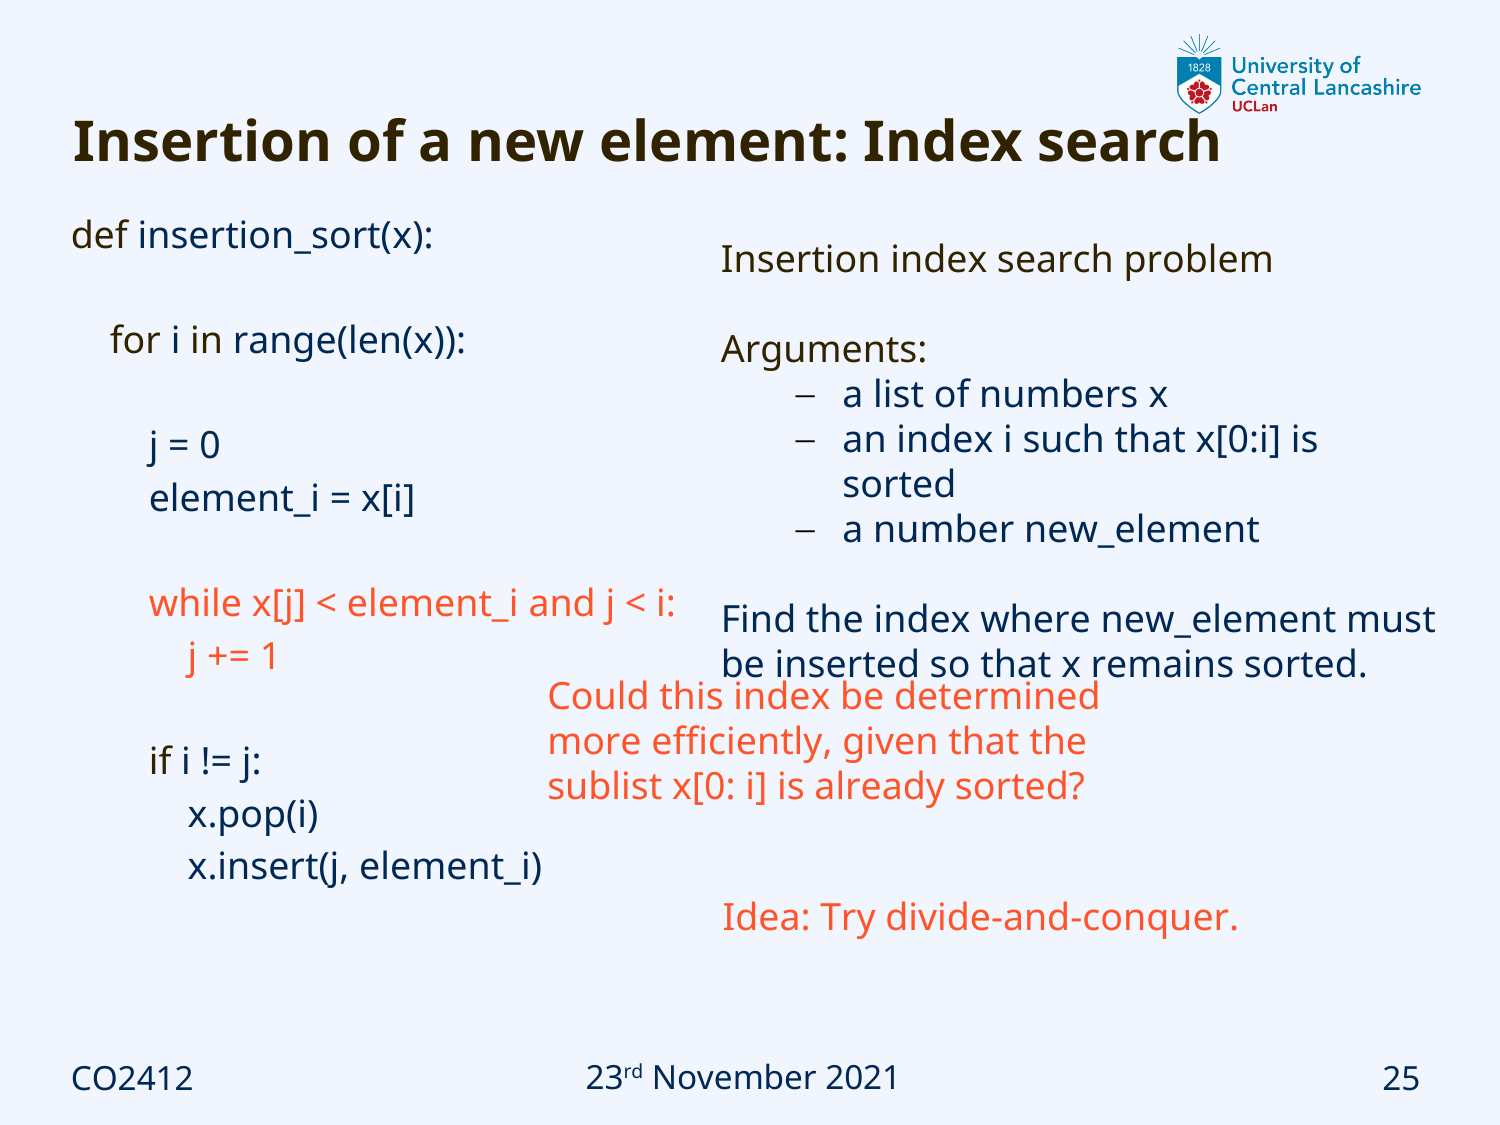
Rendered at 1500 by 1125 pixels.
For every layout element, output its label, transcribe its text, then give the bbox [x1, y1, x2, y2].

text_box Could this index be determined more efficiently, given that the sublist x[0: i] is already sorted? [532, 664, 1144, 815]
text_box Insertion index search problem Arguments: a list of numbers x an index i such that x[0:i] is sorted a number new_element Find the index where new_element must be inserted so that x remains sorted. [706, 228, 1454, 648]
picture [1177, 34, 1421, 54]
text_box Idea: Try divide-and-conquer. [708, 885, 1404, 946]
text_box def insertion_sort(x): for i in range(len(x)): j = 0 element_i = x[i] while x[j] < element_i and j < i: j += 1 if i != j: x.pop(i) x.insert(j, element_i) [55, 195, 713, 895]
title Insertion of a new element: Index search [58, 54, 1500, 224]
